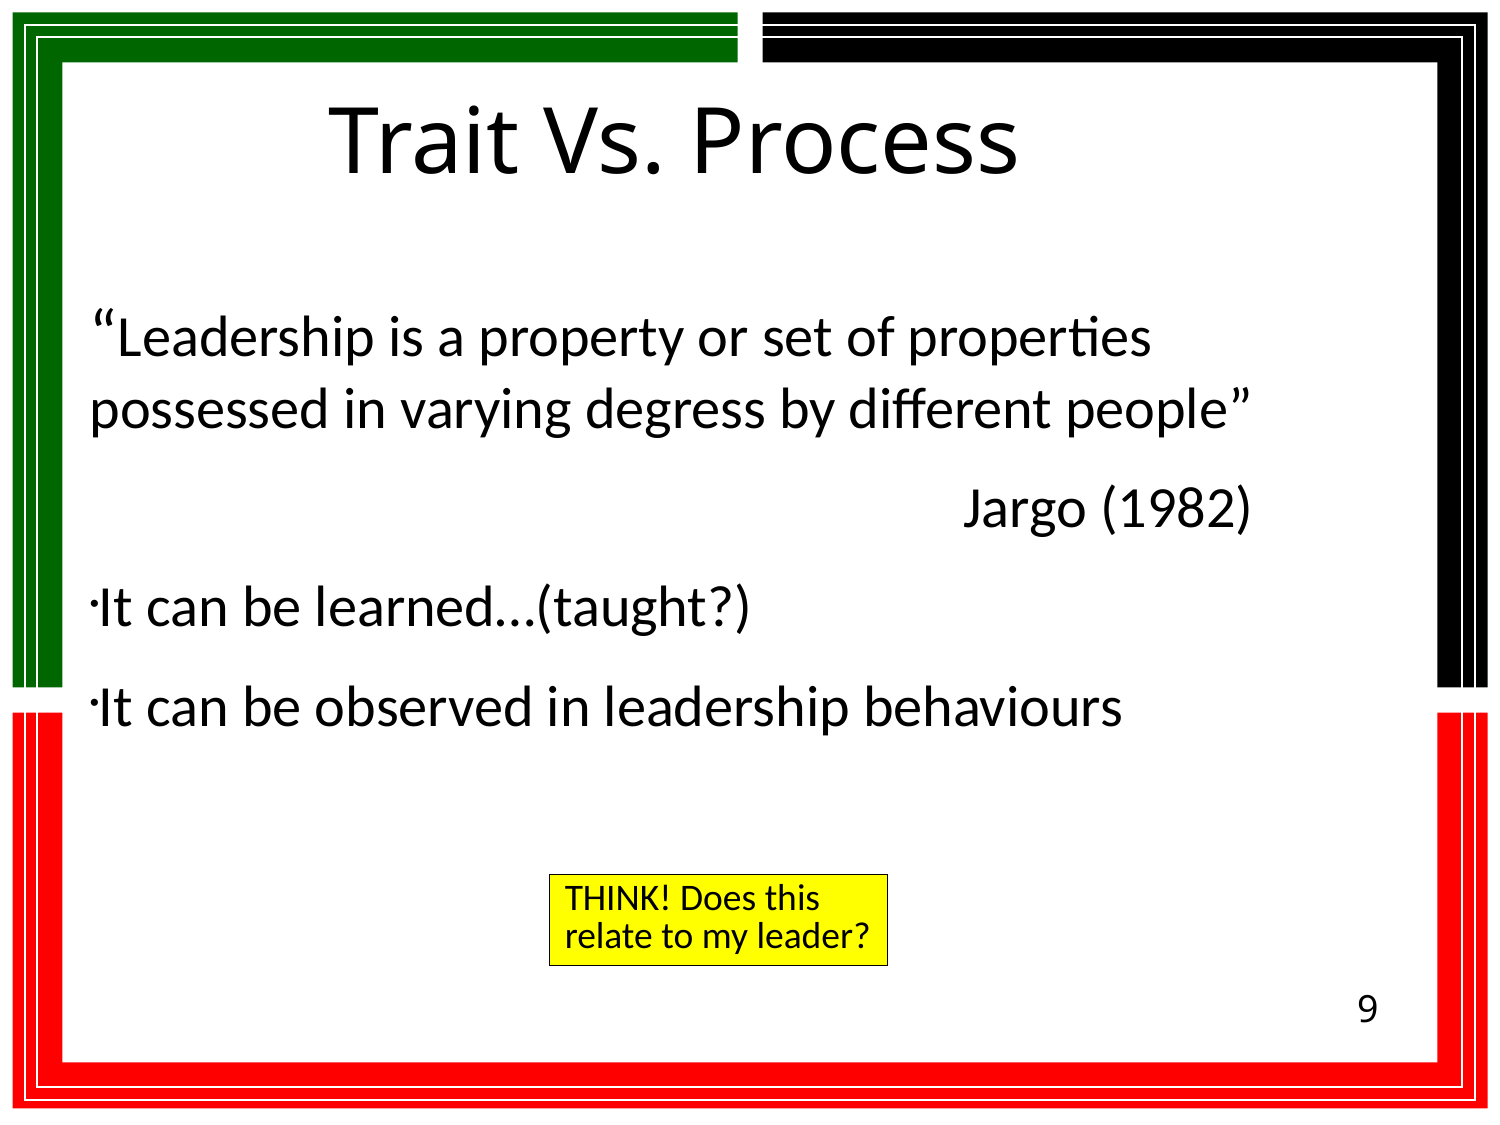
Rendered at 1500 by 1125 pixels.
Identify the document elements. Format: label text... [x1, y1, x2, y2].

text_box THINK! Does this relate to my leader? [549, 874, 888, 966]
text_box [1335, 977, 1400, 1038]
text_box [762, 12, 1488, 688]
text_box a [24, 24, 1475, 1100]
list “Leadership is a property or set of properties possessed in varying degress by different people” Jargo (1982) It can be learned…(taught?) It can be observed in leadership behaviours [75, 282, 1275, 1050]
title Trait Vs. Process [75, 75, 1275, 263]
text_box [12, 12, 738, 688]
text_box [12, 712, 1488, 1109]
